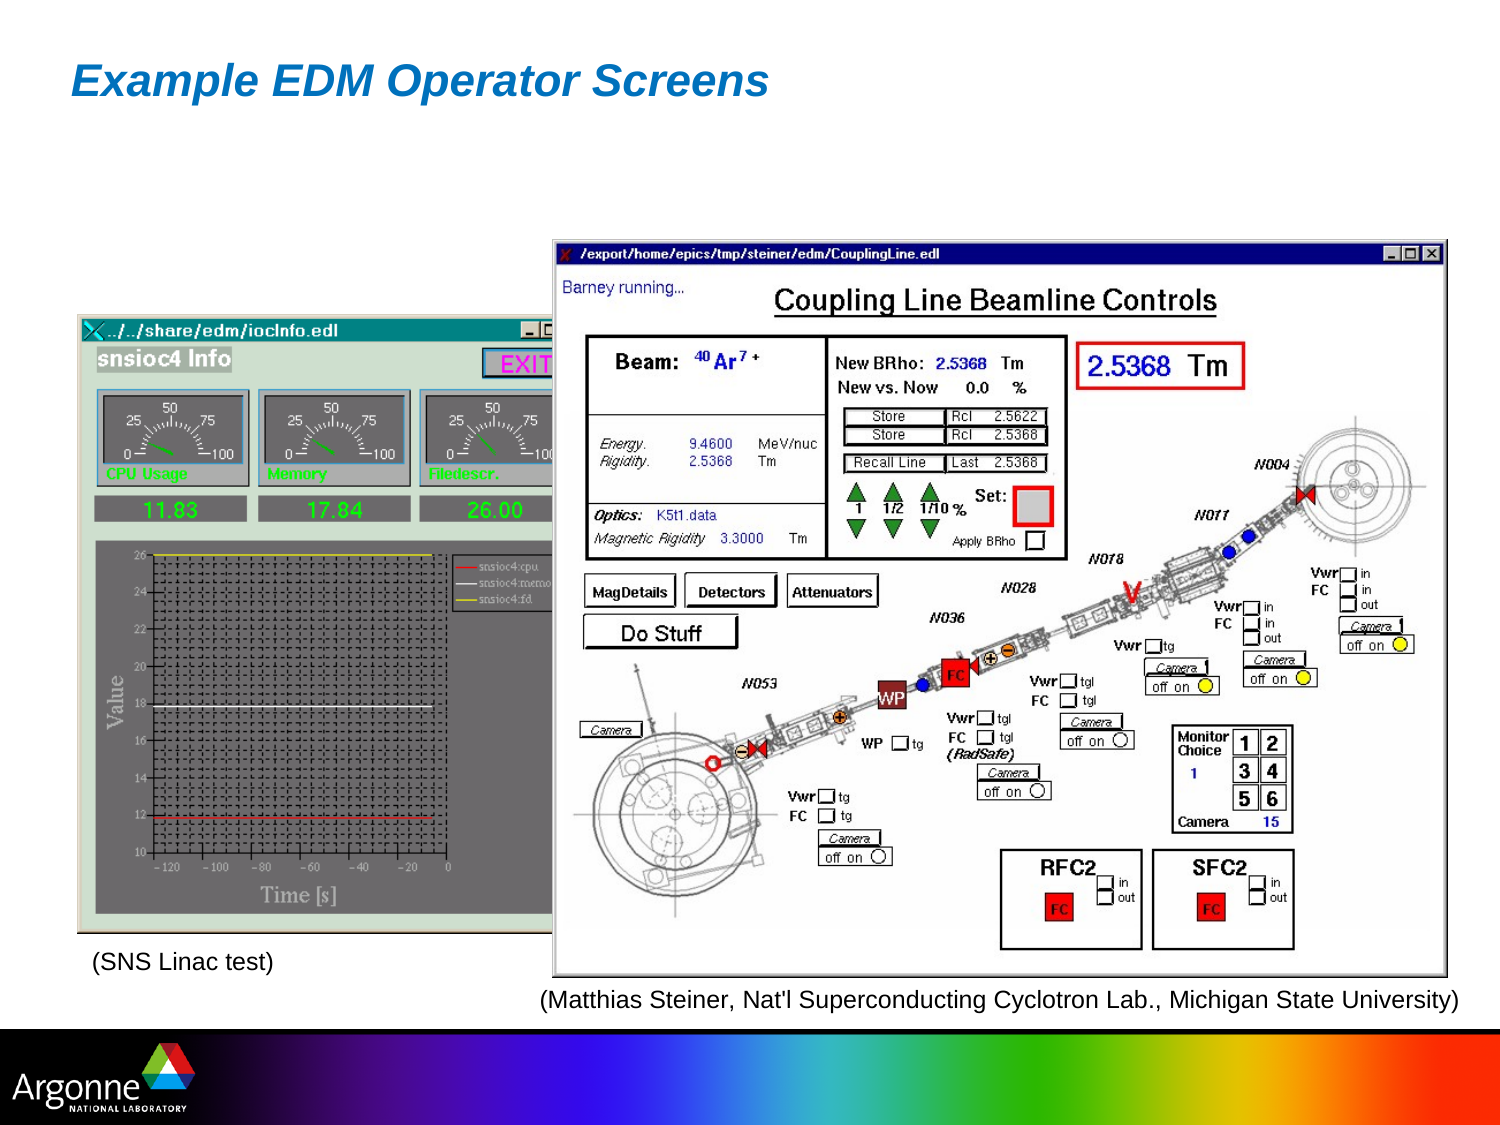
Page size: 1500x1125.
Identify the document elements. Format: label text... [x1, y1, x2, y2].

title Example EDM Operator Screens [55, 40, 1361, 125]
picture [0, 1029, 1500, 1125]
picture [77, 239, 1448, 977]
text_box (SNS Linac test) [77, 940, 290, 984]
text_box (Matthias Steiner, Nat'l Superconducting Cyclotron Lab., Michigan State University) [524, 977, 1477, 1022]
